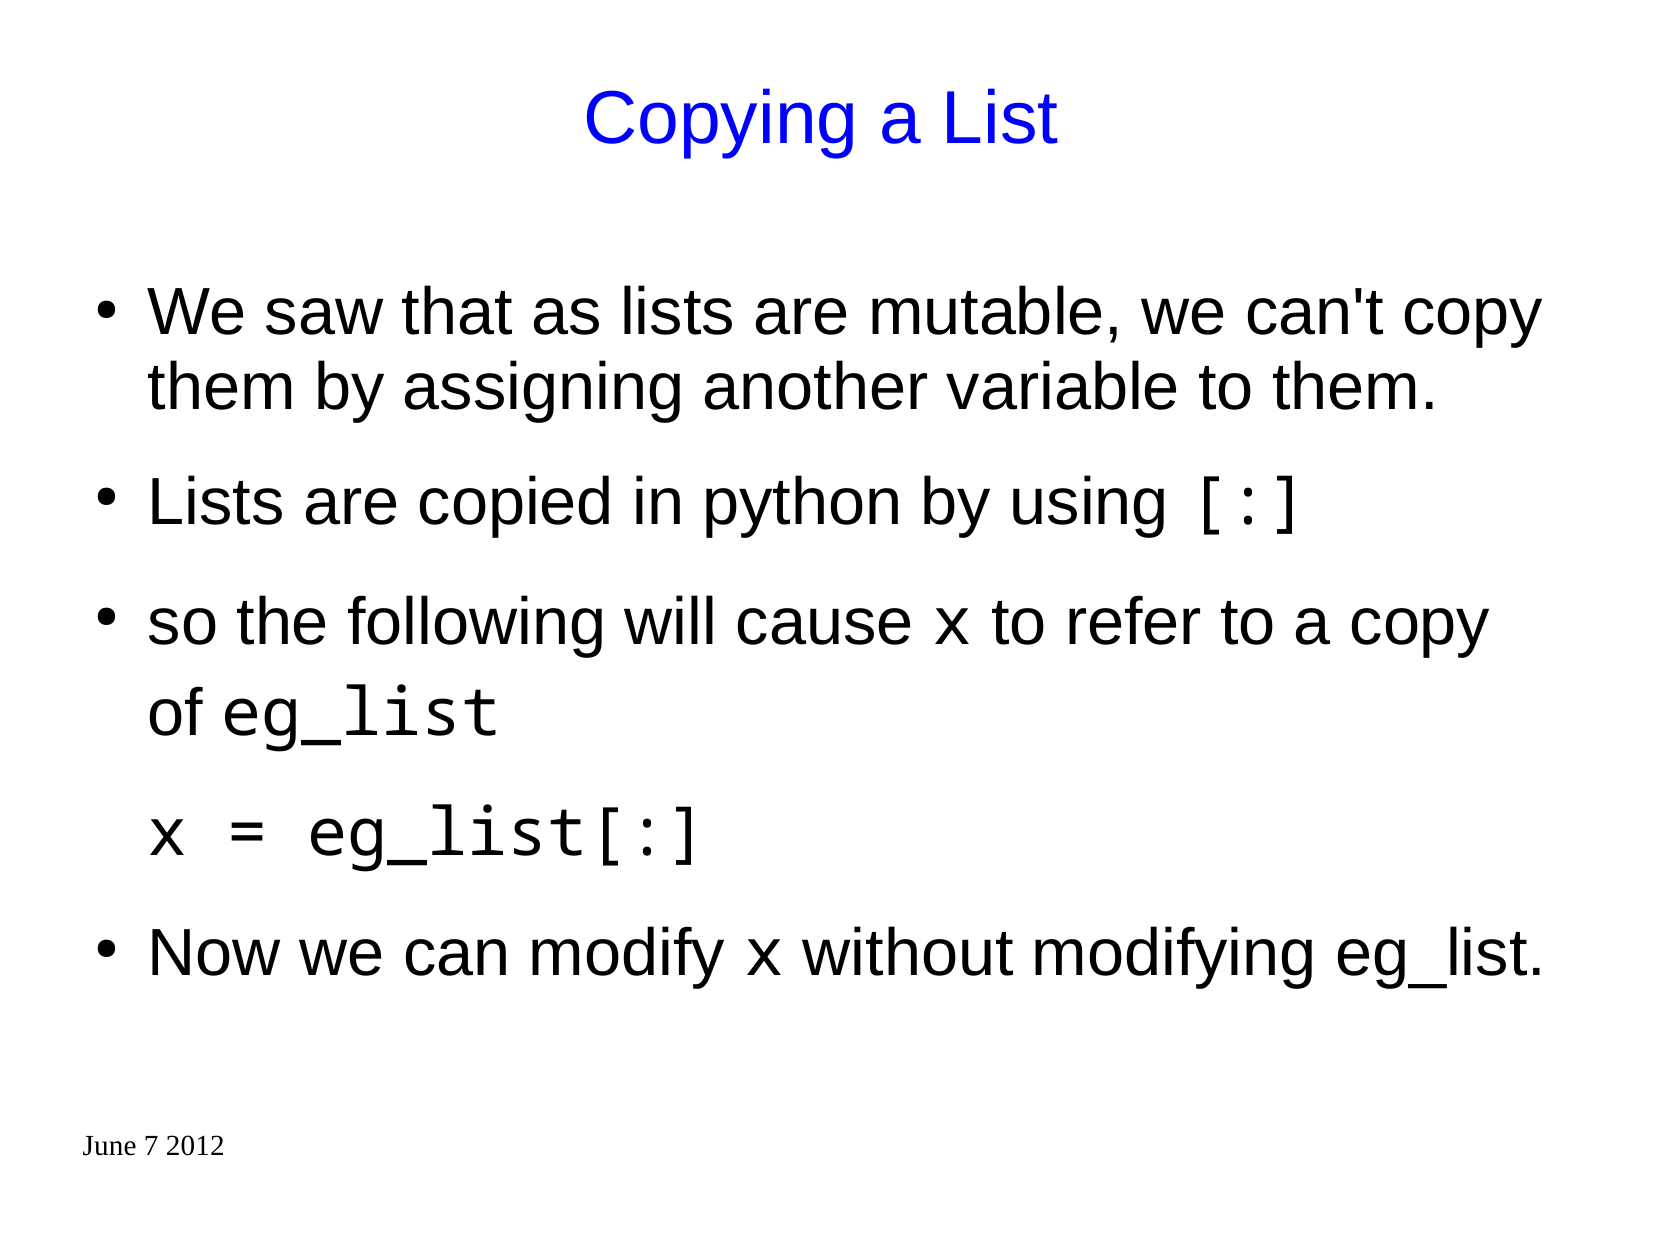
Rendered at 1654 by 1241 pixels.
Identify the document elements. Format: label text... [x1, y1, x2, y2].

list We saw that as lists are mutable, we can't copy them by assigning another variable to them. Lists are copied in python by using [:] so the following will cause x to refer to a copy of eg_list x = eg_list[:] Now we can modify x without modifying eg_list. [76, 274, 1565, 1093]
title Copying a List [76, 58, 1565, 178]
